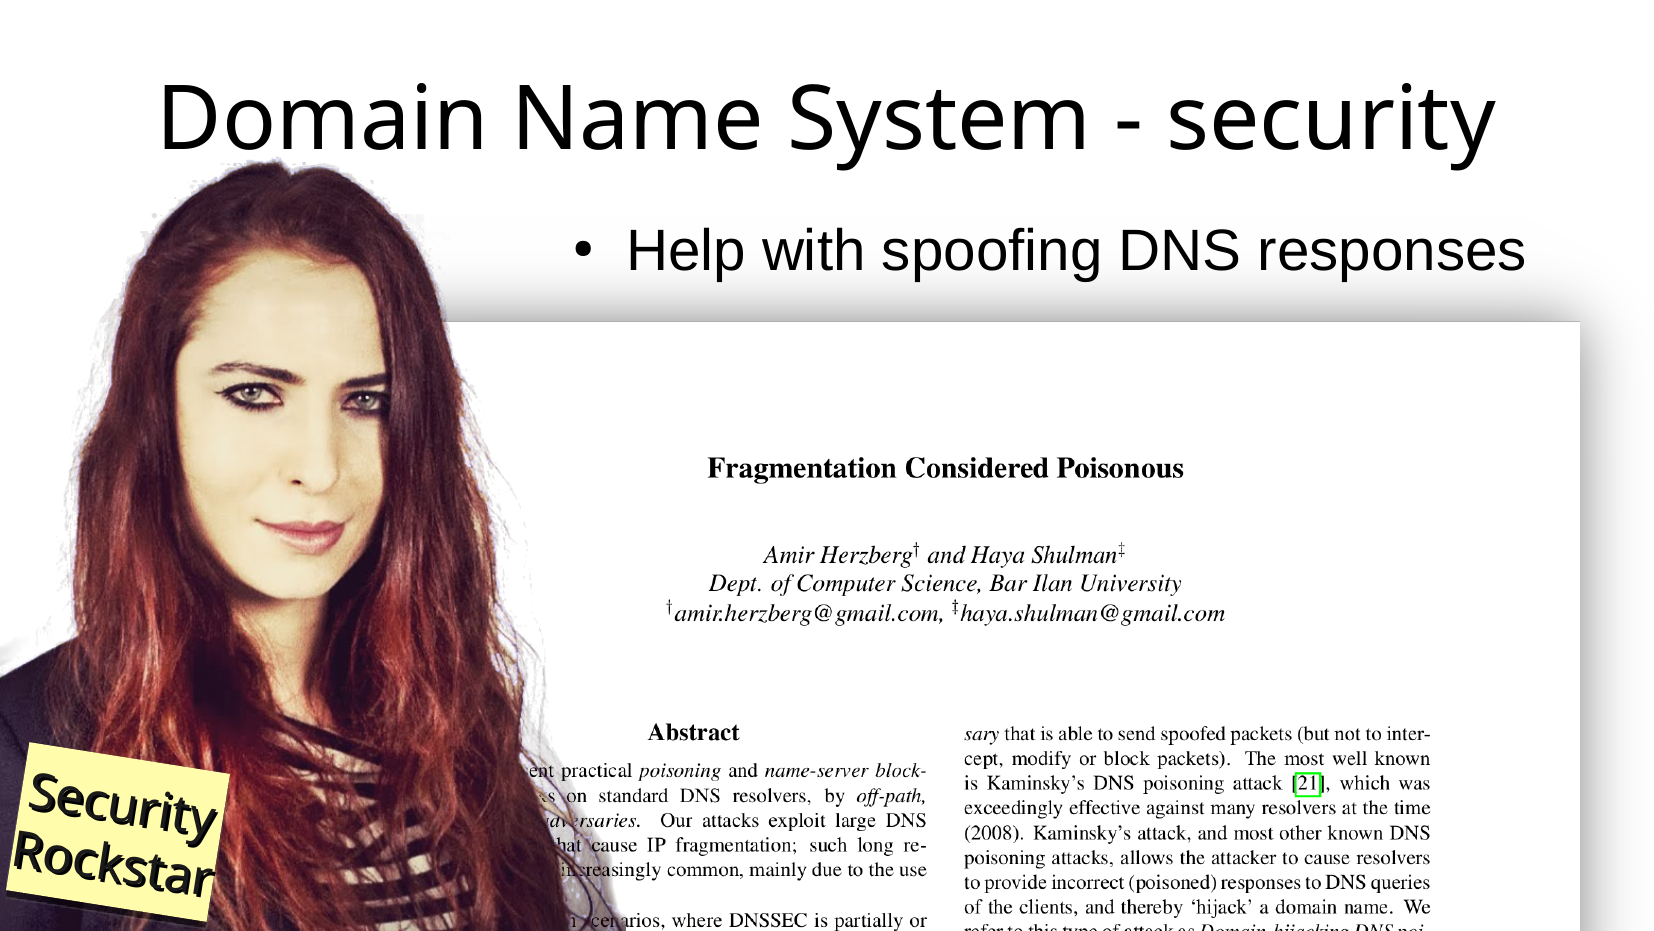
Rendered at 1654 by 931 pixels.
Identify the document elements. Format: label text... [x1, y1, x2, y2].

text_box Security Rockstar [6, 742, 230, 922]
picture [0, 146, 1654, 931]
list Help with spoofing DNS responses [626, 217, 1630, 758]
title Domain Name System - security [82, 37, 1571, 193]
